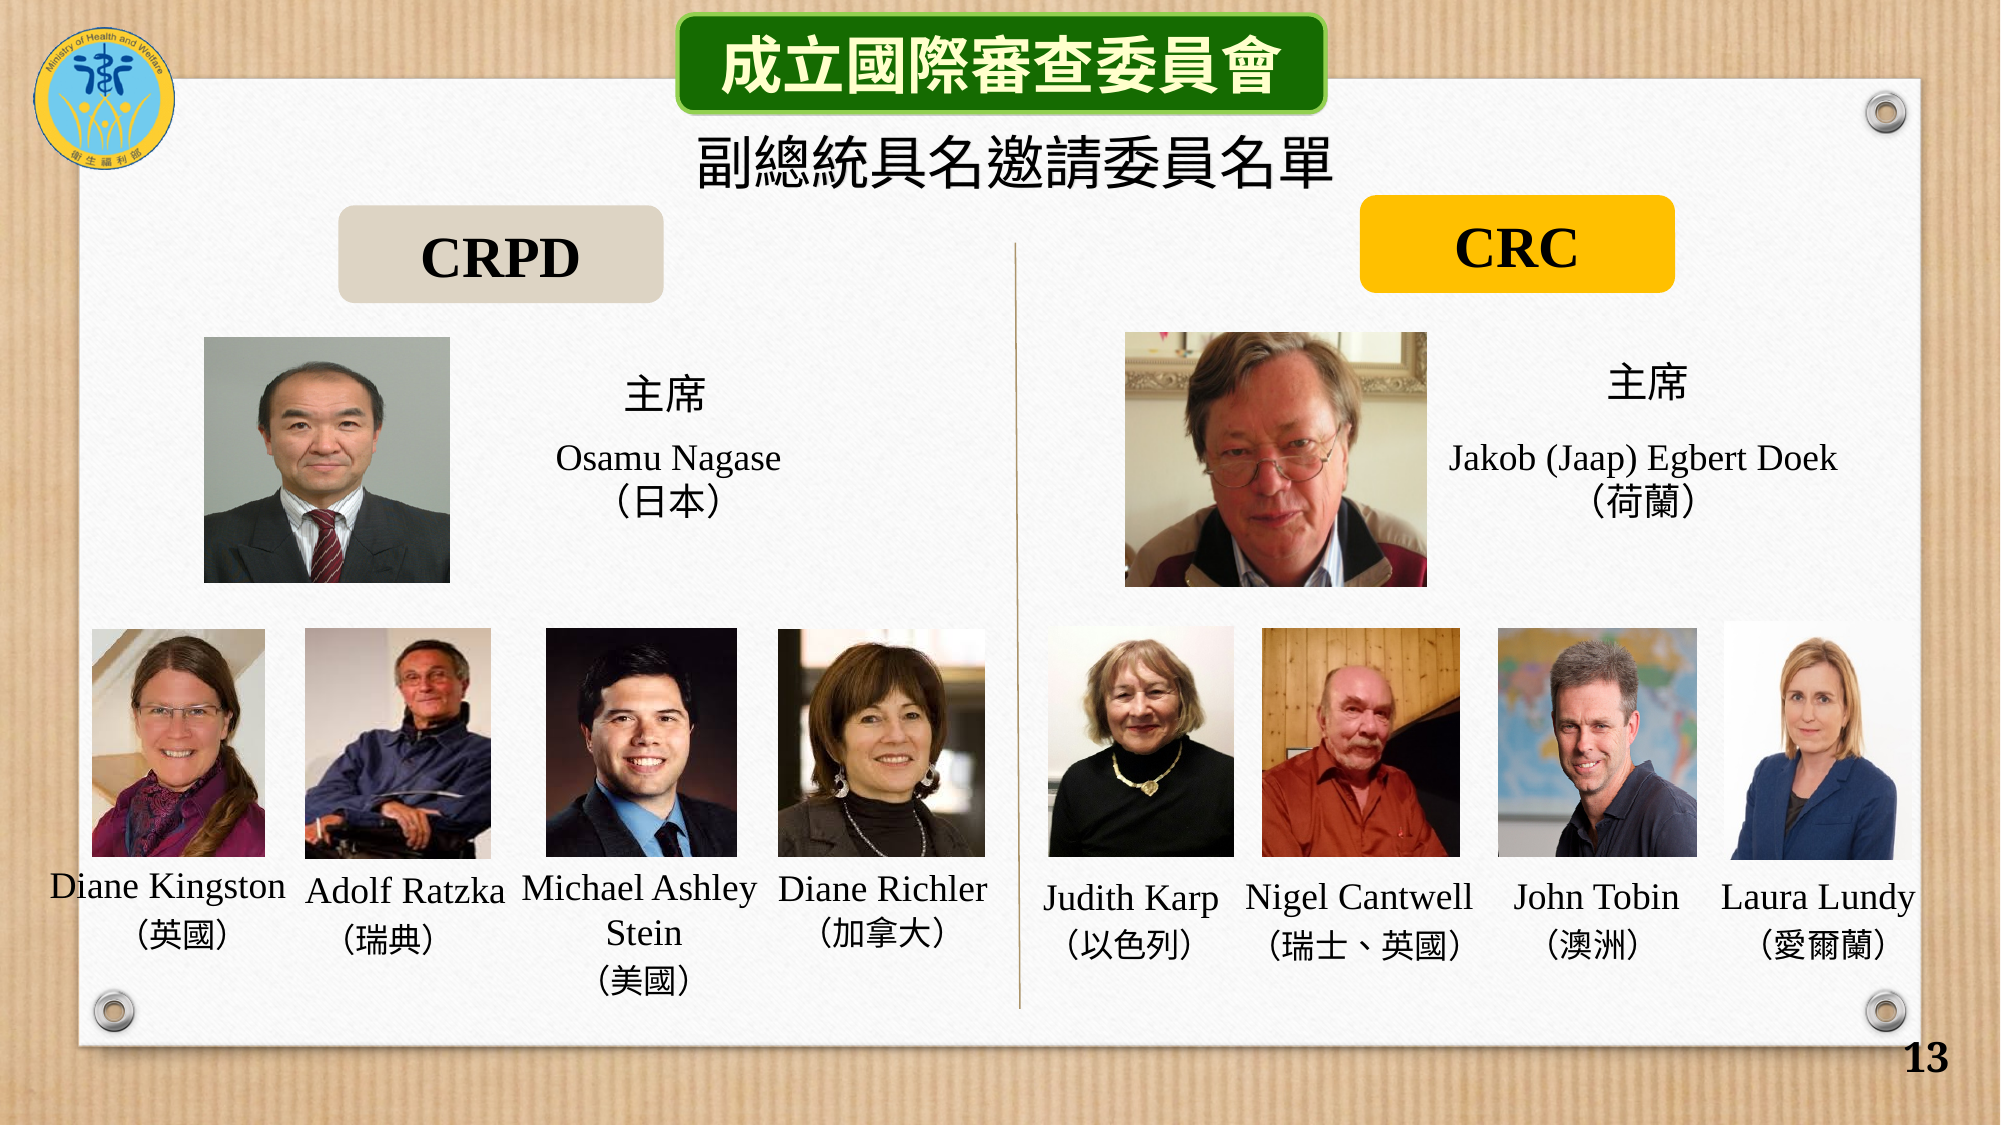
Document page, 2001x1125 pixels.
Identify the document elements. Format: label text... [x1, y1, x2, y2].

text_box Laura Lundy [1706, 864, 1931, 925]
text_box CRPD [338, 205, 664, 304]
text_box Diane Kingston [29, 853, 305, 914]
text_box （以色列） [1032, 916, 1228, 972]
text_box Adolf Ratzka [290, 858, 506, 919]
text_box Michael Ashley Stein [506, 855, 783, 961]
slide_number <編號> [1875, 1036, 1965, 1083]
text_box （瑞典） [307, 912, 471, 968]
text_box （美國） [562, 953, 726, 1009]
text_box Jakob (Jaap) Egbert Doek （荷蘭） [1434, 425, 1854, 531]
picture [0, 0, 2001, 1125]
text_box 主席 [609, 360, 723, 425]
text_box John Tobin [1498, 865, 1695, 925]
text_box 成立國際審查委員會 [677, 14, 1326, 111]
text_box Nigel Cantwell [1230, 865, 1490, 925]
text_box （瑞士、英國） [1234, 917, 1497, 973]
text_box （澳洲） [1512, 916, 1675, 972]
text_box 副總統具名邀請委員名單 [656, 111, 1375, 210]
text_box Diane Richler [763, 856, 1003, 917]
text_box 主席 [1591, 348, 1705, 414]
text_box （加拿大） [784, 905, 981, 960]
text_box CRC [1359, 195, 1676, 293]
text_box （愛爾蘭） [1726, 916, 1923, 972]
text_box Judith Karp [1020, 865, 1234, 926]
text_box （英國） [101, 906, 264, 962]
text_box Osamu Nagase （日本） [540, 425, 797, 531]
